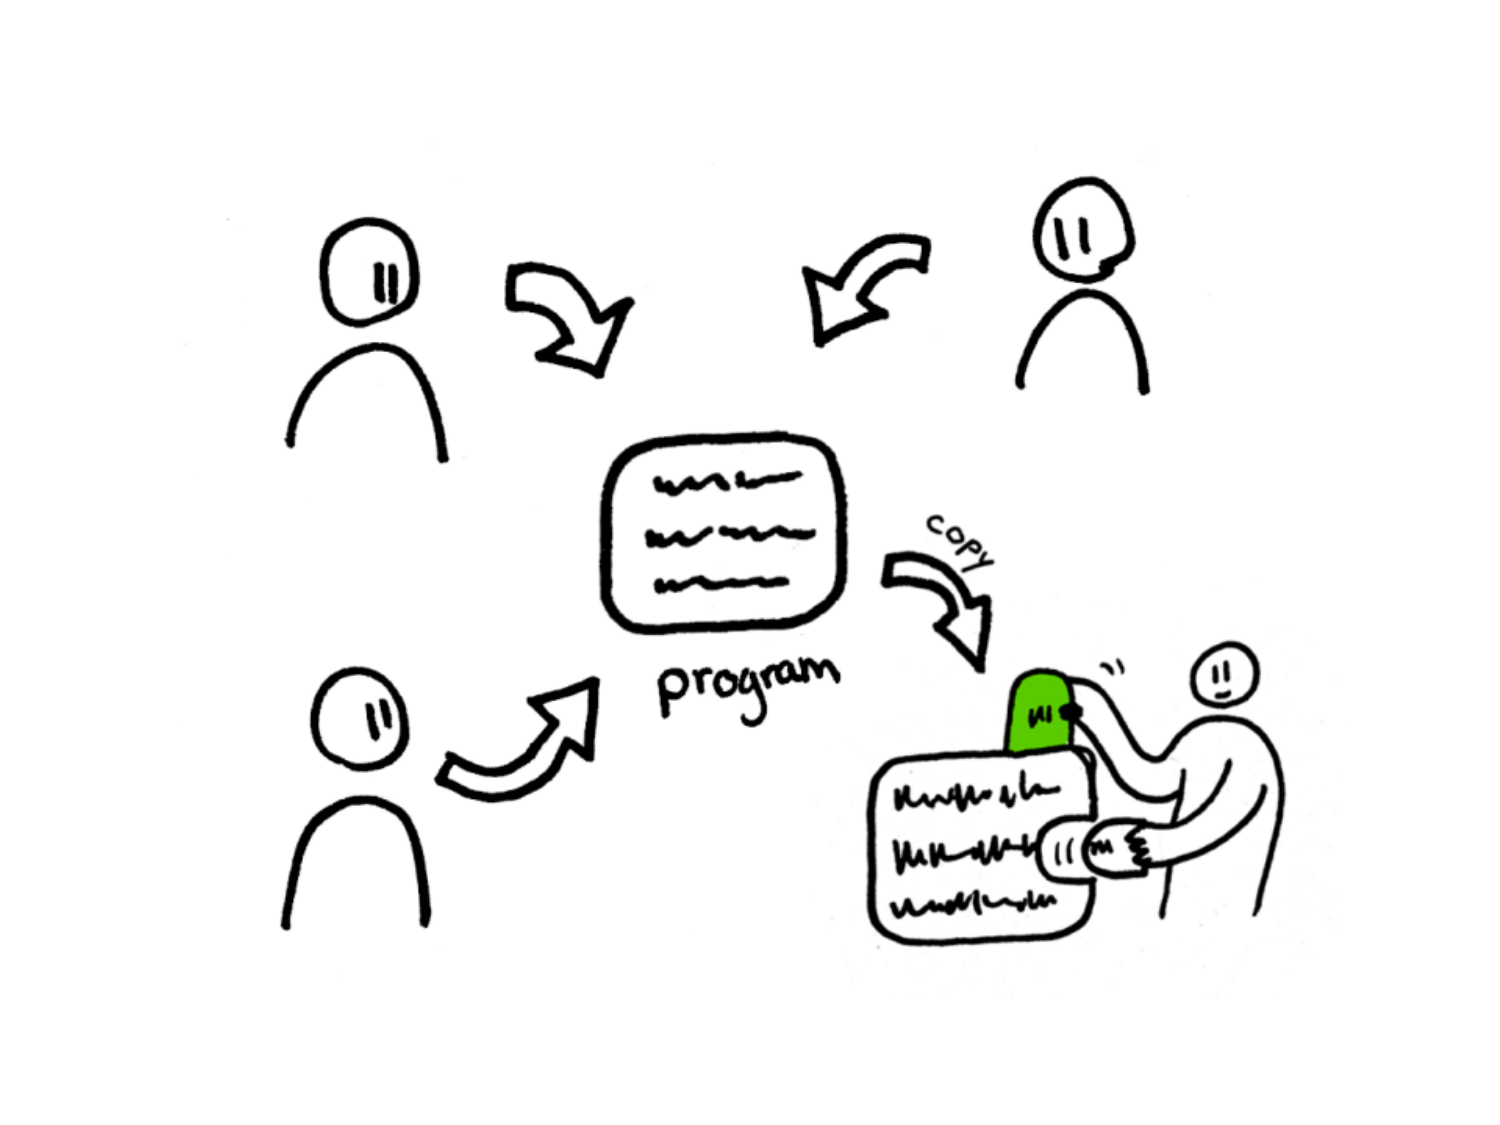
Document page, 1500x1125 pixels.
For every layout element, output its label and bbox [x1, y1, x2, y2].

picture [142, 125, 1358, 1000]
